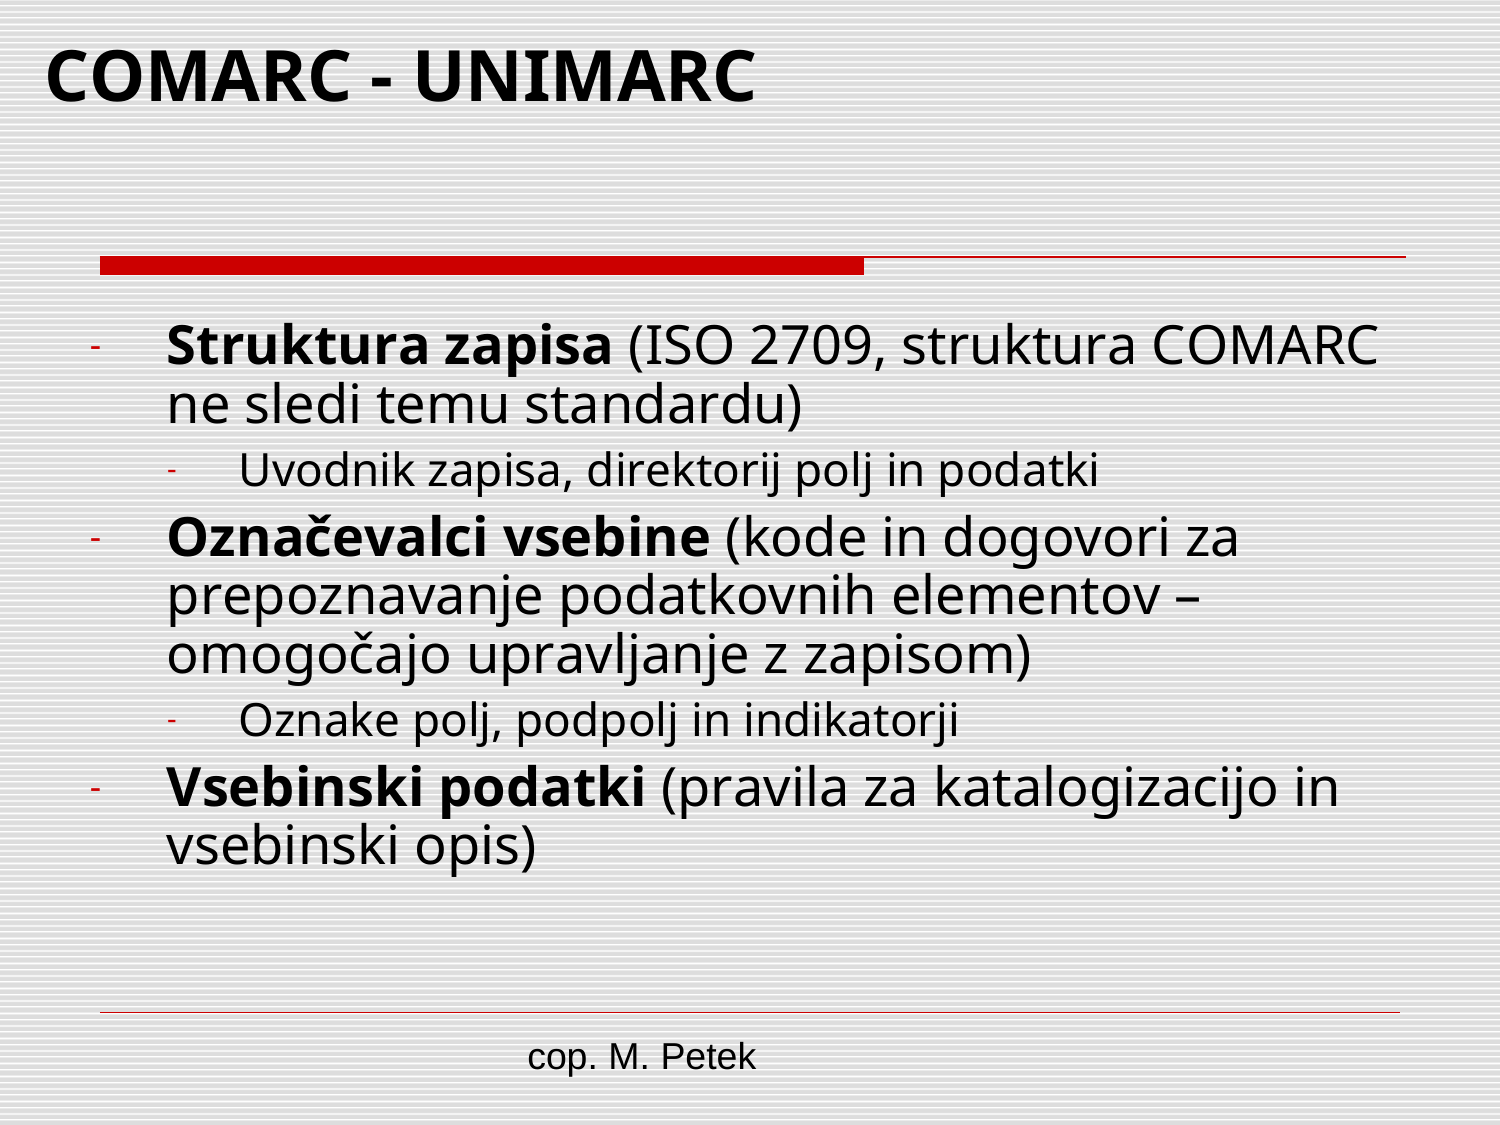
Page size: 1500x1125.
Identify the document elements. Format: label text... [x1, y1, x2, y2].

picture [0, 0, 1500, 1125]
title COMARC - UNIMARC [29, 22, 1426, 208]
list Struktura zapisa (ISO 2709, struktura COMARC ne sledi temu standardu) Uvodnik zapisa, direktorij polj in podatki Označevalci vsebine (kode in dogovori za prepoznavanje podatkovnih elementov – omogočajo upravljanje z zapisom) Oznake polj, podpolj in indikatorji Vsebinski podatki (pravila za katalogizacijo in vsebinski opis) [75, 231, 1426, 965]
